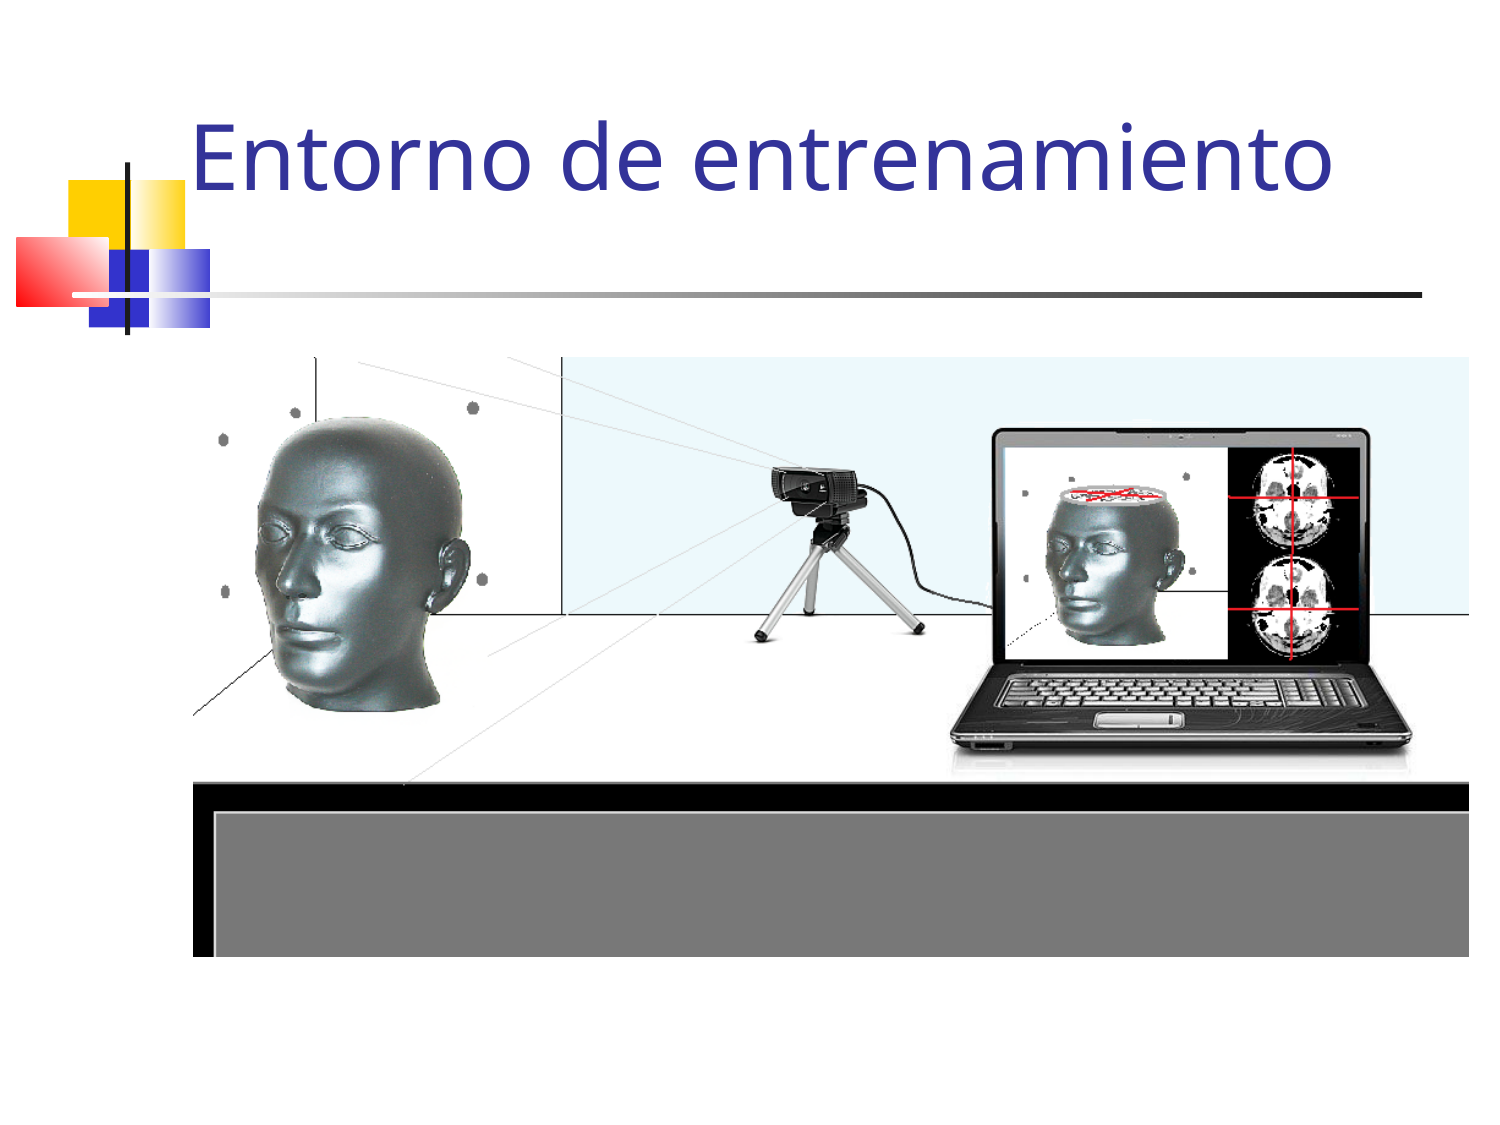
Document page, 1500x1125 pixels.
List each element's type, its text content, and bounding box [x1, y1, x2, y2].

picture [193, 357, 1469, 957]
title Entorno de entrenamiento [188, 35, 1468, 276]
